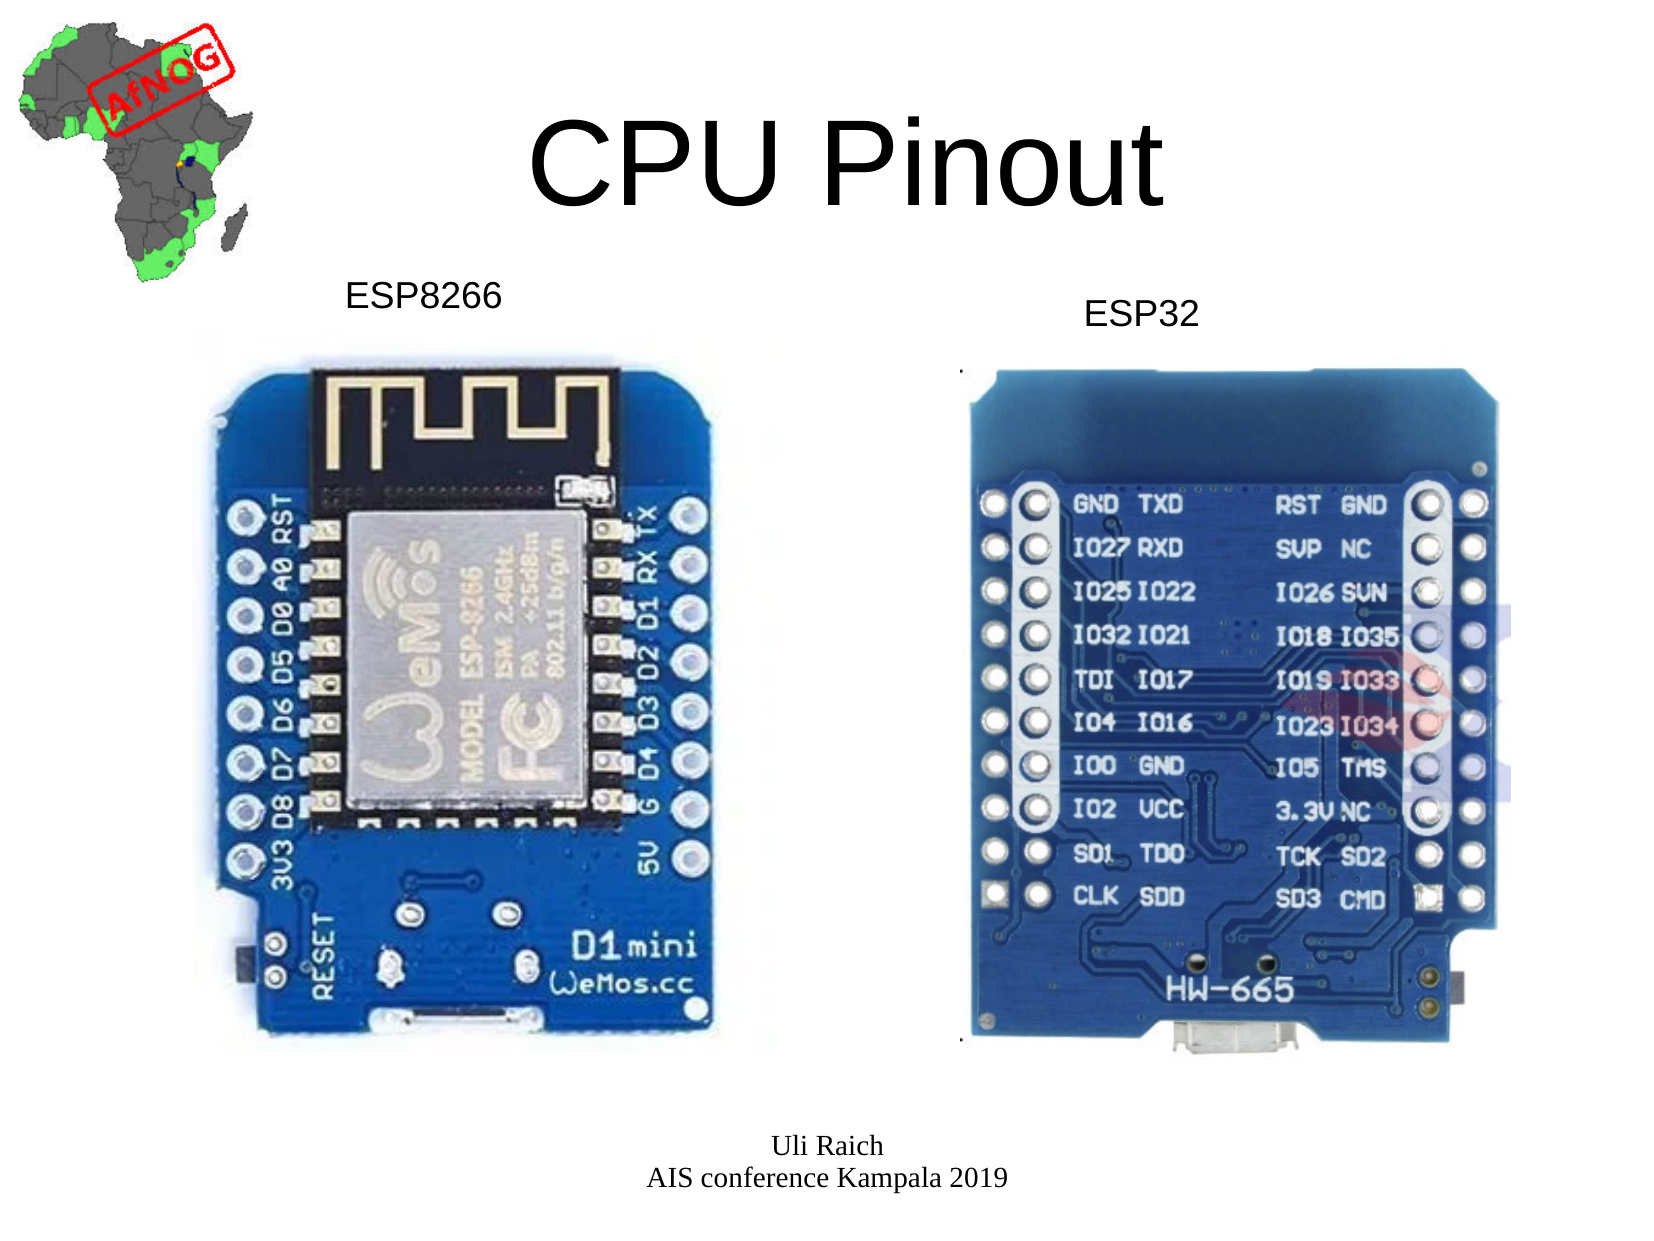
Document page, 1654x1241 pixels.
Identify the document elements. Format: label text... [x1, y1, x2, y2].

title CPU Pinout [101, 60, 1591, 267]
text_box ESP8266 [330, 266, 518, 324]
picture [960, 345, 1511, 1066]
picture [129, 329, 781, 1105]
picture [9, 0, 259, 291]
text_box ESP32 [1068, 285, 1216, 342]
